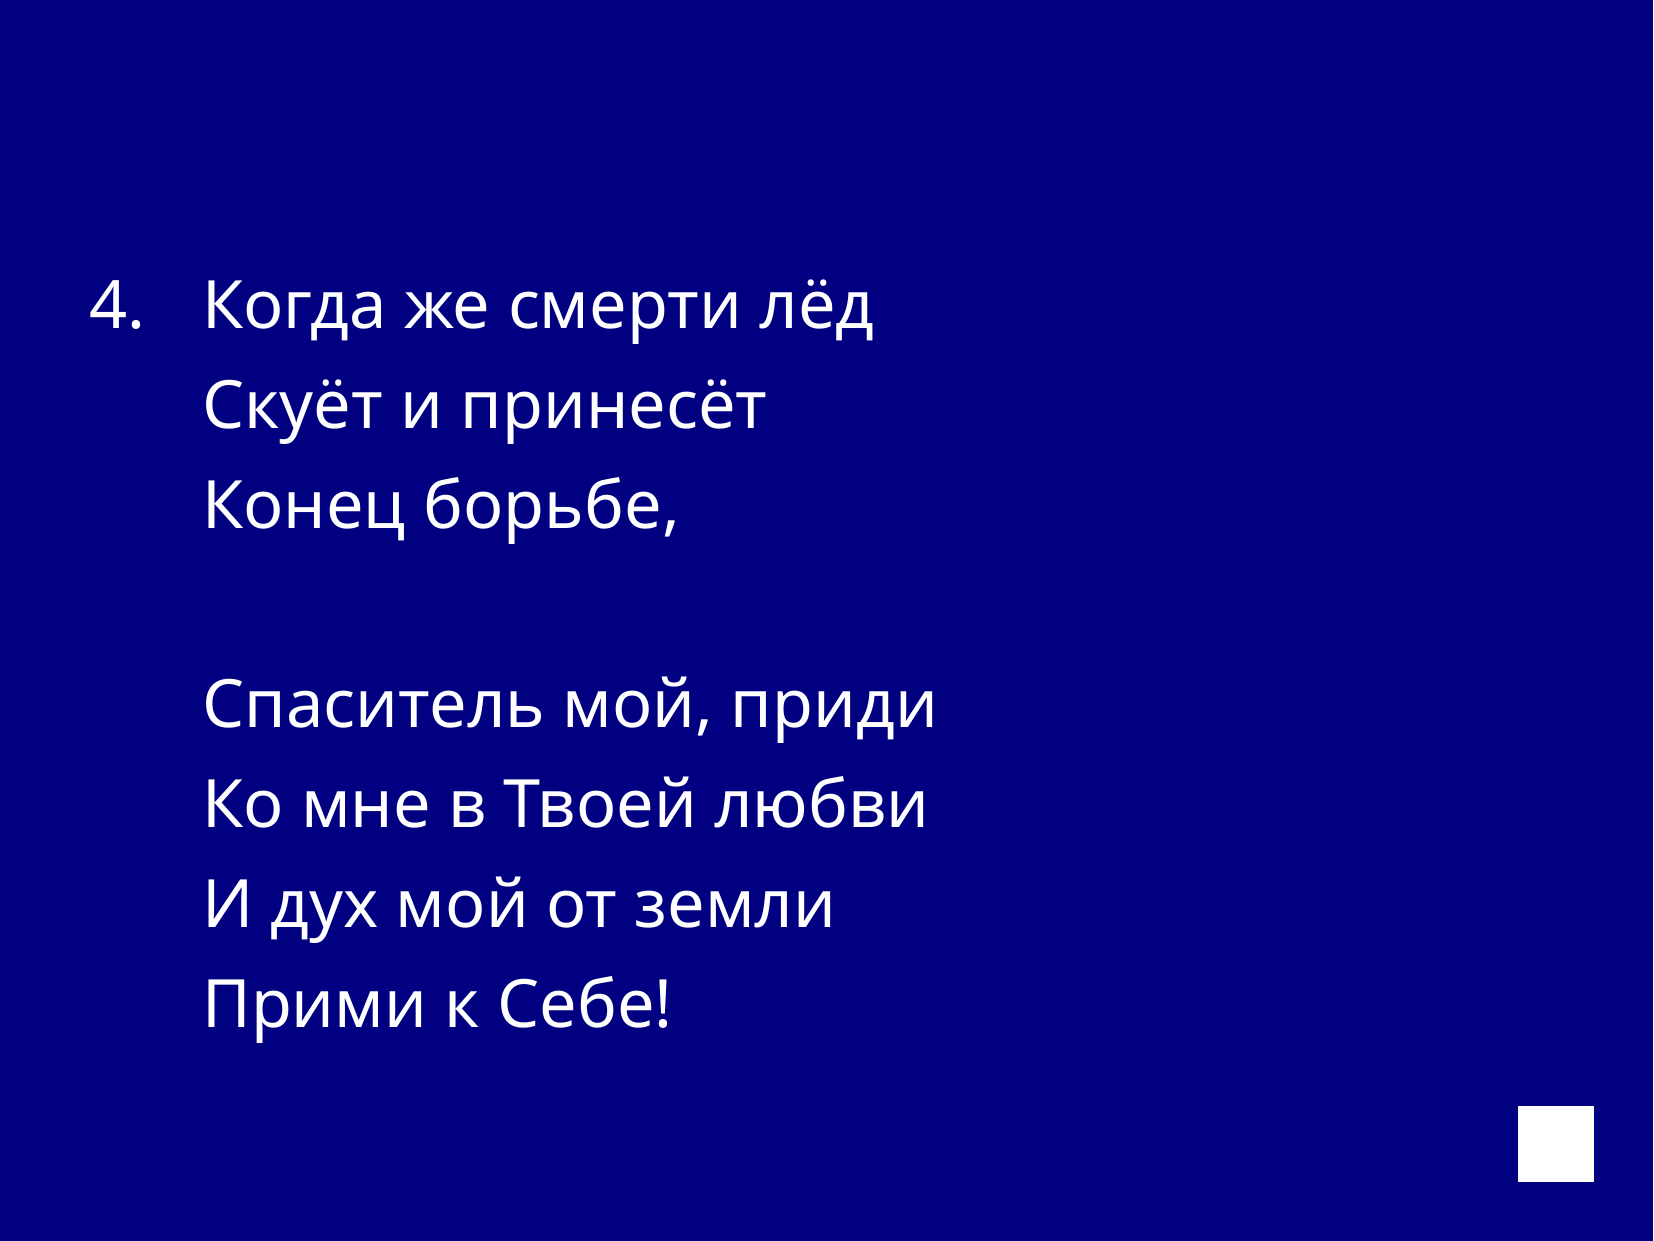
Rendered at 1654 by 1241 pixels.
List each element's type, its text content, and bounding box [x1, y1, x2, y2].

text_box [1518, 1106, 1594, 1182]
text_box 4. Когда же смерти лёд Скуёт и принесёт Конец борьбе, Спаситель мой, приди Ко мне в Твоей любви И дух мой от земли Прими к Себе! [75, 150, 1576, 1163]
